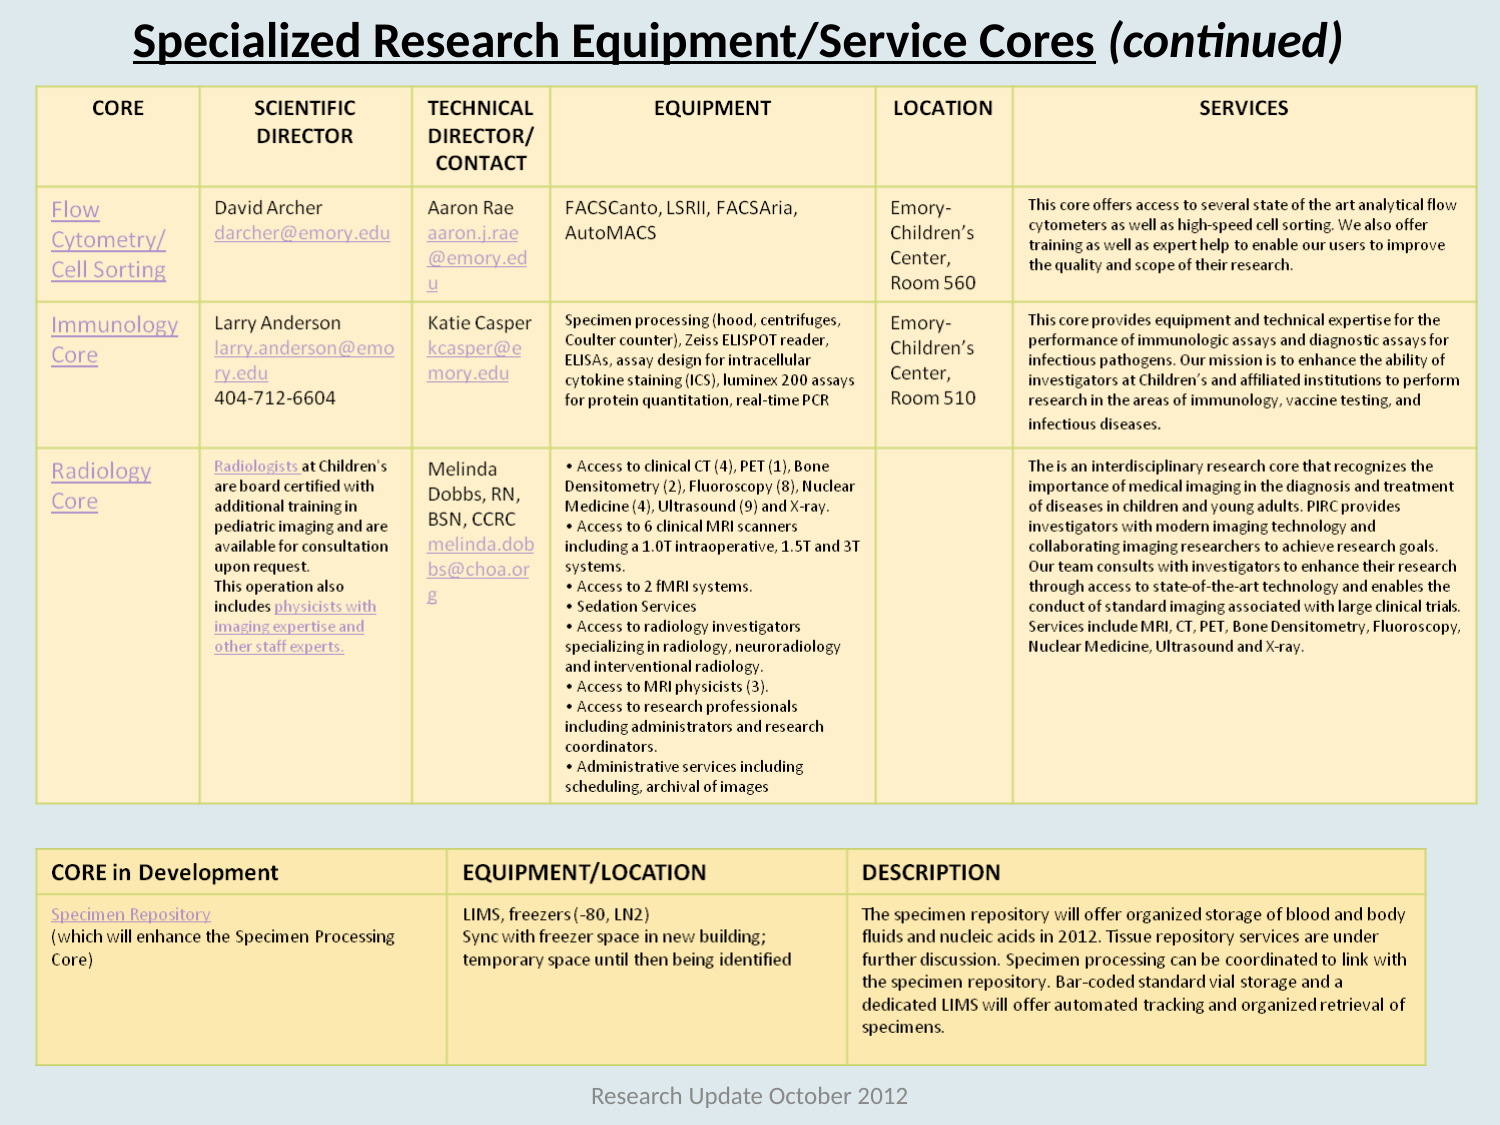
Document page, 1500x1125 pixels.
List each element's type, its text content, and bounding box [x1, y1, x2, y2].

text_box Research Update October 2012 [512, 1077, 988, 1125]
picture [25, 76, 1488, 817]
picture [25, 837, 1437, 1077]
text_box Specialized Research Equipment/Service Cores (continued) [37, 0, 1450, 113]
